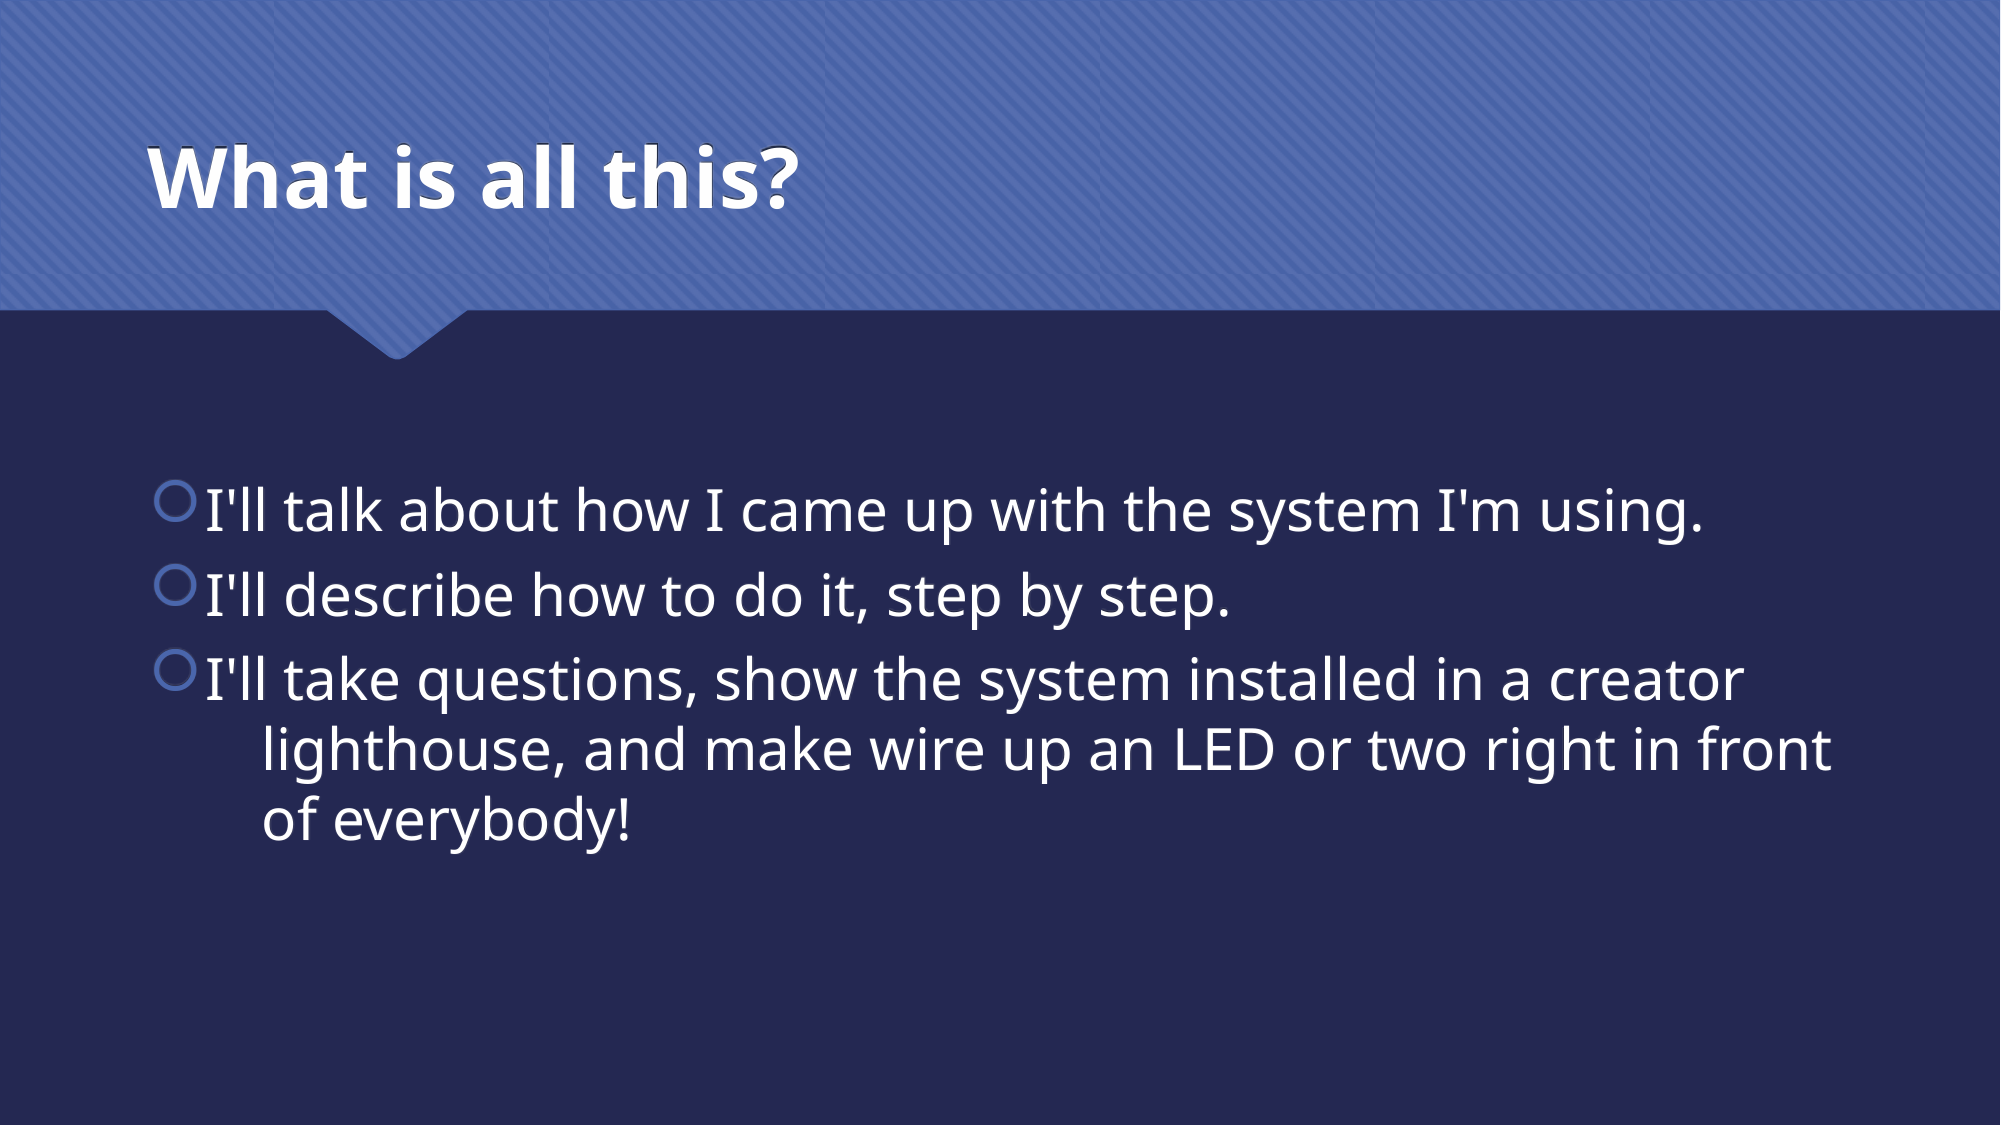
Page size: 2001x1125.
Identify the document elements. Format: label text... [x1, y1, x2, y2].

list I'll talk about how I came up with the system I'm using. I'll describe how to do it, step by step. I'll take questions, show the system installed in a creator lighthouse, and make wire up an LED or two right in front of everybody! [134, 364, 1866, 962]
title What is all this? [132, 73, 1868, 233]
